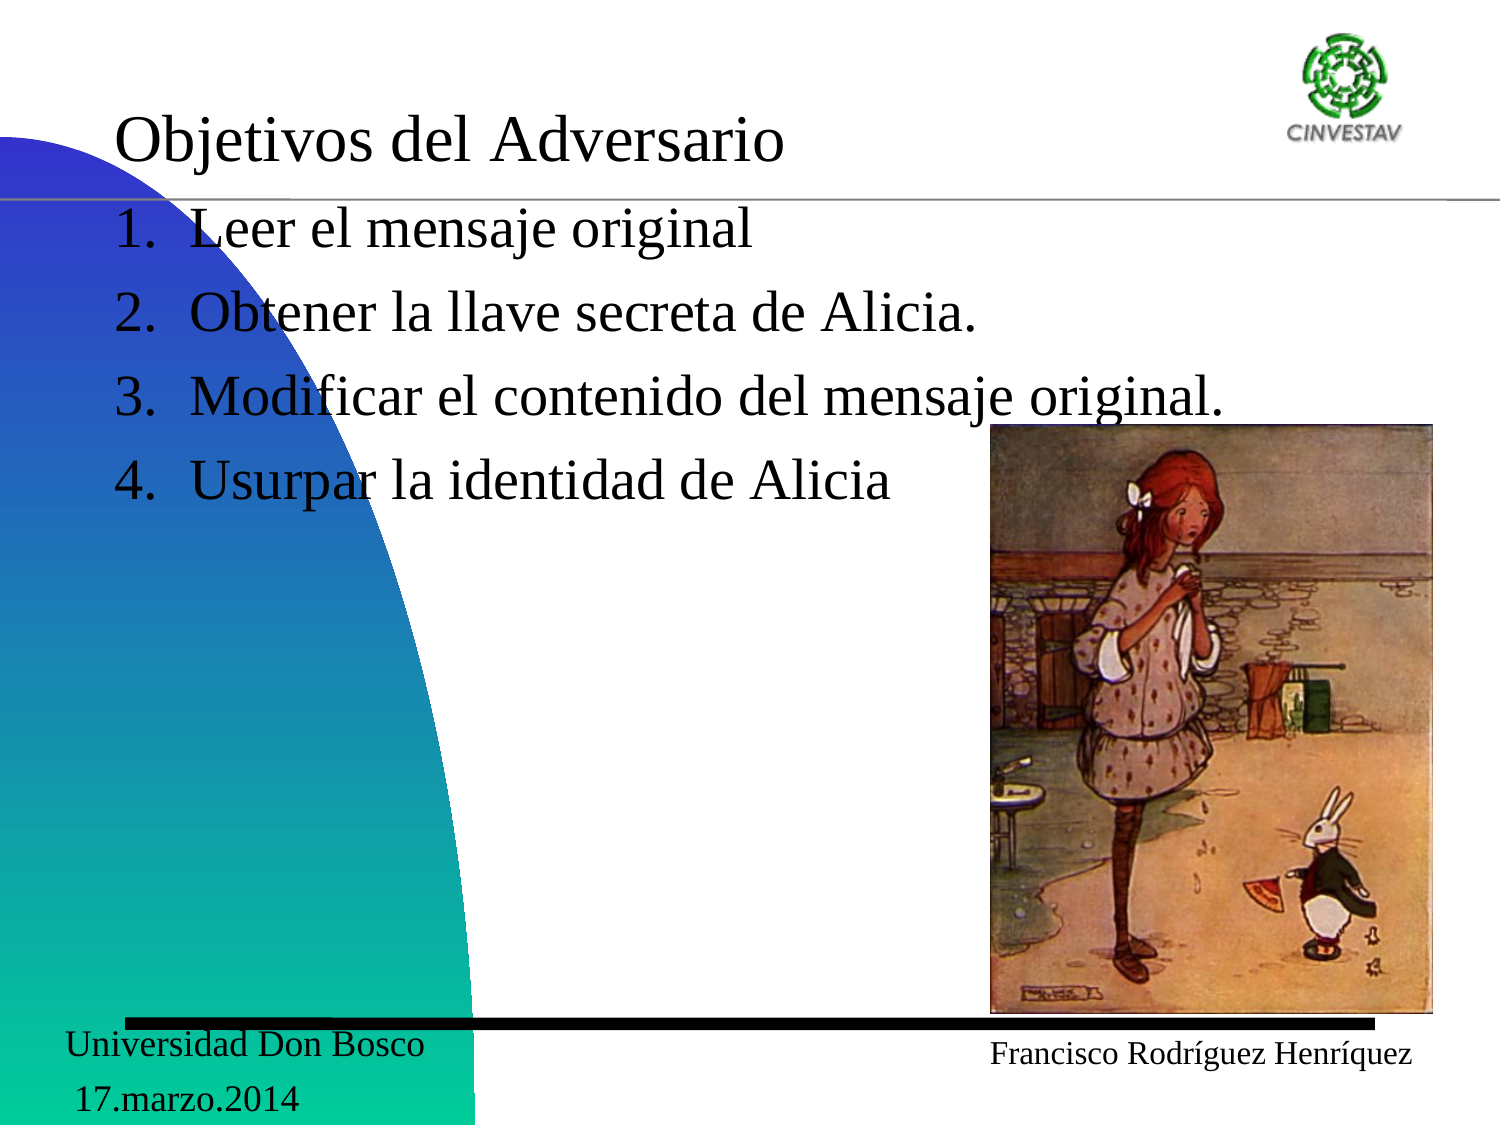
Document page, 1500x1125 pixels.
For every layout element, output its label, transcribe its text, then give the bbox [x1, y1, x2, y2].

text_box Objetivos del Adversario Leer el mensaje original Obtener la llave secreta de Alicia. Modificar el contenido del mensaje original. Usurpar la identidad de Alicia [99, 87, 1241, 639]
picture [990, 424, 1433, 1014]
